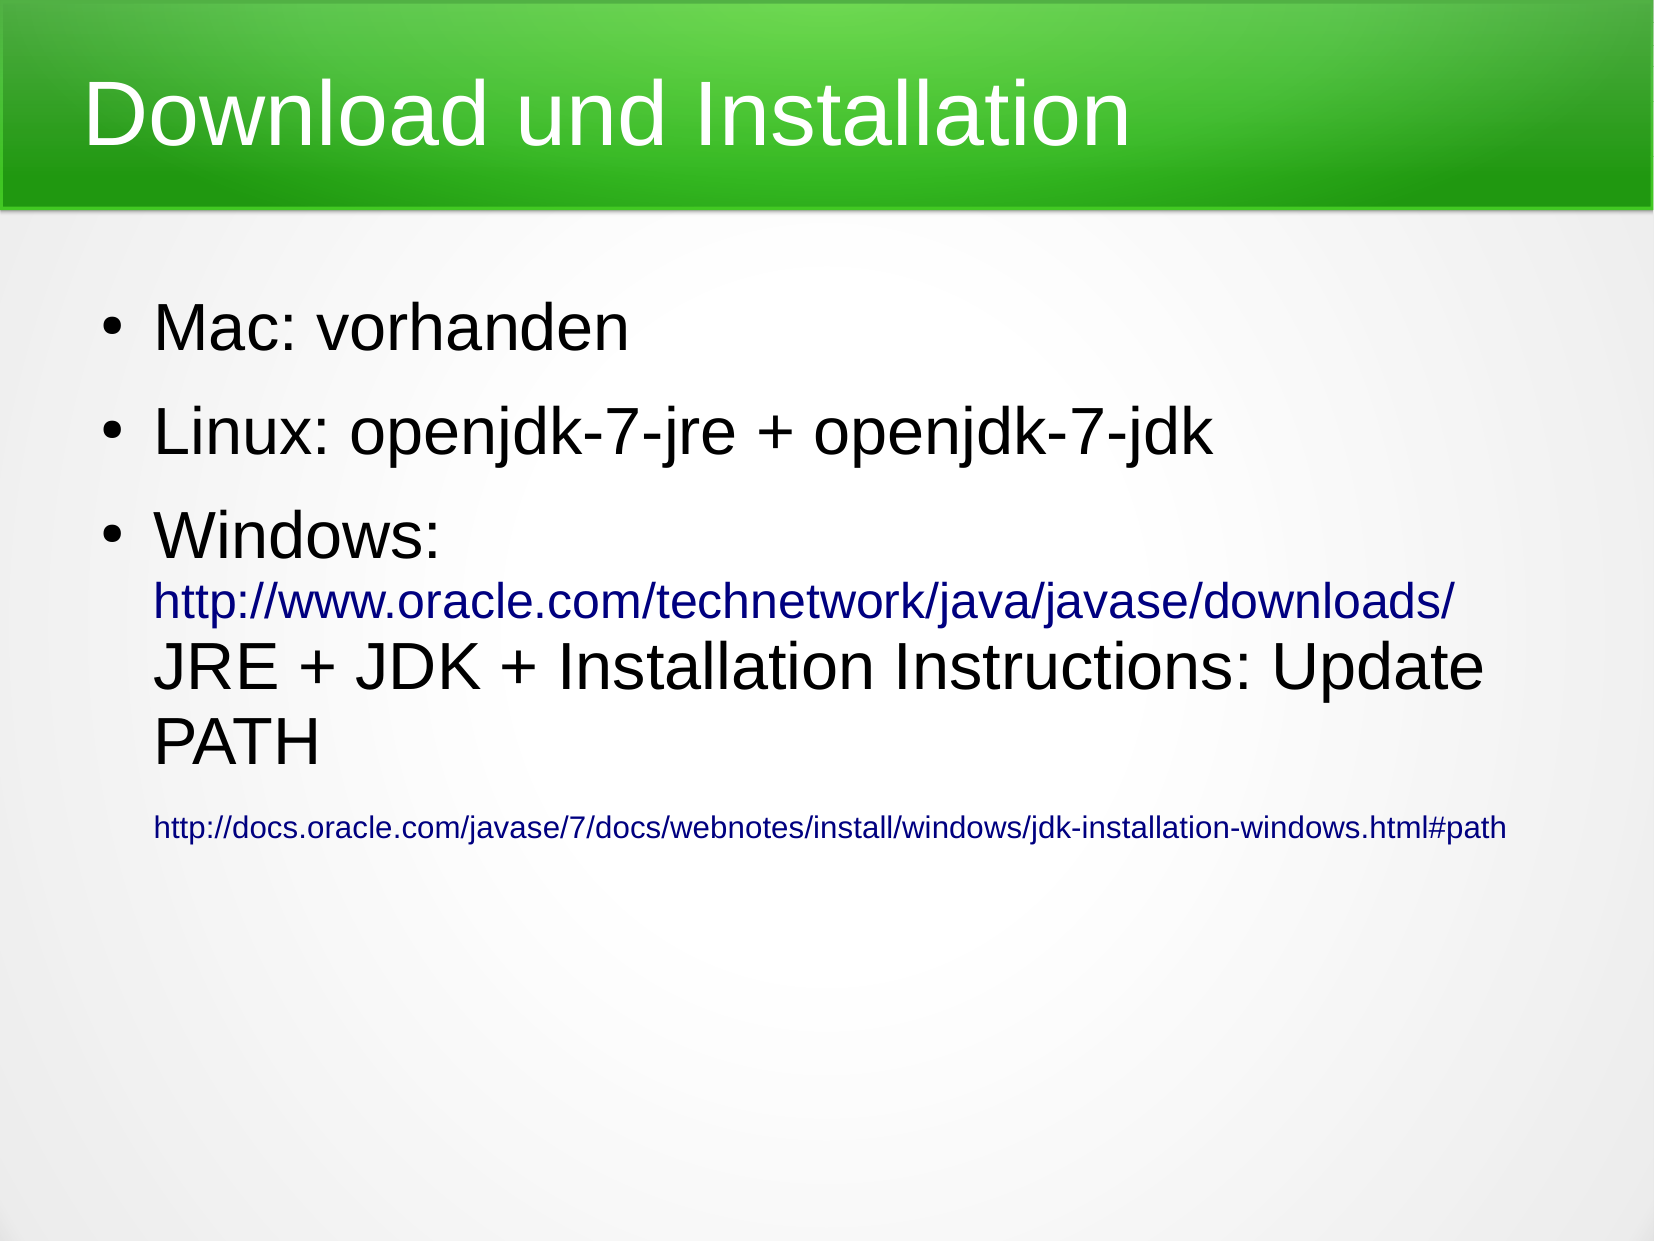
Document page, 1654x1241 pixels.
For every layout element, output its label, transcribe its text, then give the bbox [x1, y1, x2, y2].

title Download und Installation [82, 49, 1571, 179]
list Mac: vorhanden Linux: openjdk-7-jre + openjdk-7-jdk Windows: http://www.oracle.com/technetwork/java/javase/downloads/JRE + JDK + Installation Instructions: Update PATH http://docs.oracle.com/javase/7/docs/webnotes/install/windows/jdk-installation-windows.html#path [82, 290, 1538, 1010]
